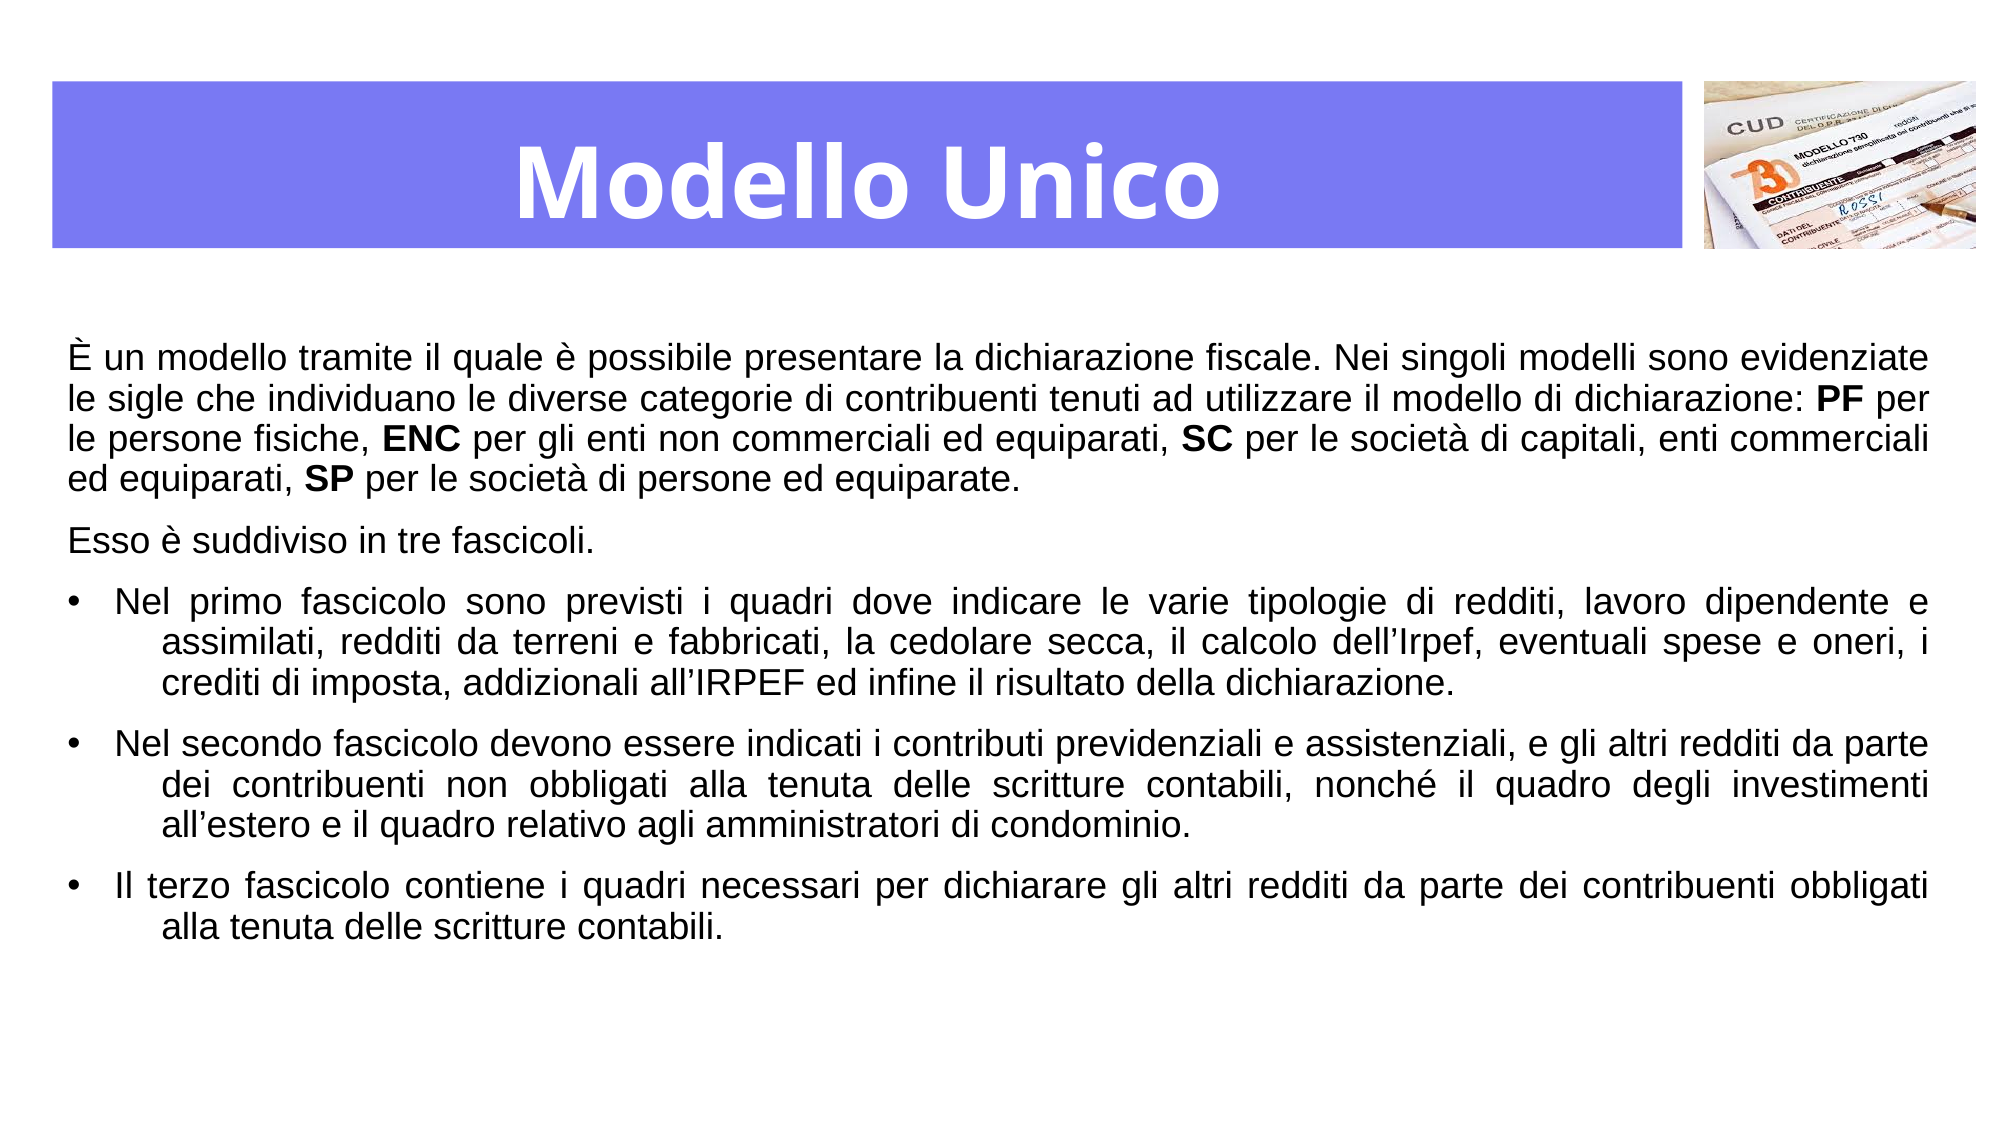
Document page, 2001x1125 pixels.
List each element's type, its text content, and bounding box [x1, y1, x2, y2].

text_box Modello Unico [52, 81, 1683, 249]
subtitle È un modello tramite il quale è possibile presentare la dichiarazione fiscale. Nei singoli modelli sono evidenziate le sigle che individuano le diverse categorie di contribuenti tenuti ad utilizzare il modello di dichiarazione: PF per le persone fisiche, ENC per gli enti non commerciali ed equiparati, SC per le società di capitali, enti commerciali ed equiparati, SP per le società di persone ed equiparate. Esso è suddiviso in tre fascicoli. Nel primo fascicolo sono previsti i quadri dove indicare le varie tipologie di redditi, lavoro dipendente e assimilati, redditi da terreni e fabbricati, la cedolare secca, il calcolo dell’Irpef, eventuali spese e oneri, i crediti di imposta, addizionali all’IRPEF ed infine il risultato della dichiarazione. Nel secondo fascicolo devono essere indicati i contributi previdenziali e assistenziali, e gli altri redditi da parte dei contribuenti non obbligati alla tenuta delle scritture contabili, nonché il quadro degli investimenti all’estero e il quadro relativo agli amministratori di condominio. Il terzo fascicolo contiene i quadri necessari per dichiarare gli altri redditi da parte dei contribuenti obbligati alla tenuta delle scritture contabili. [52, 330, 1945, 1070]
picture [1704, 81, 1976, 249]
